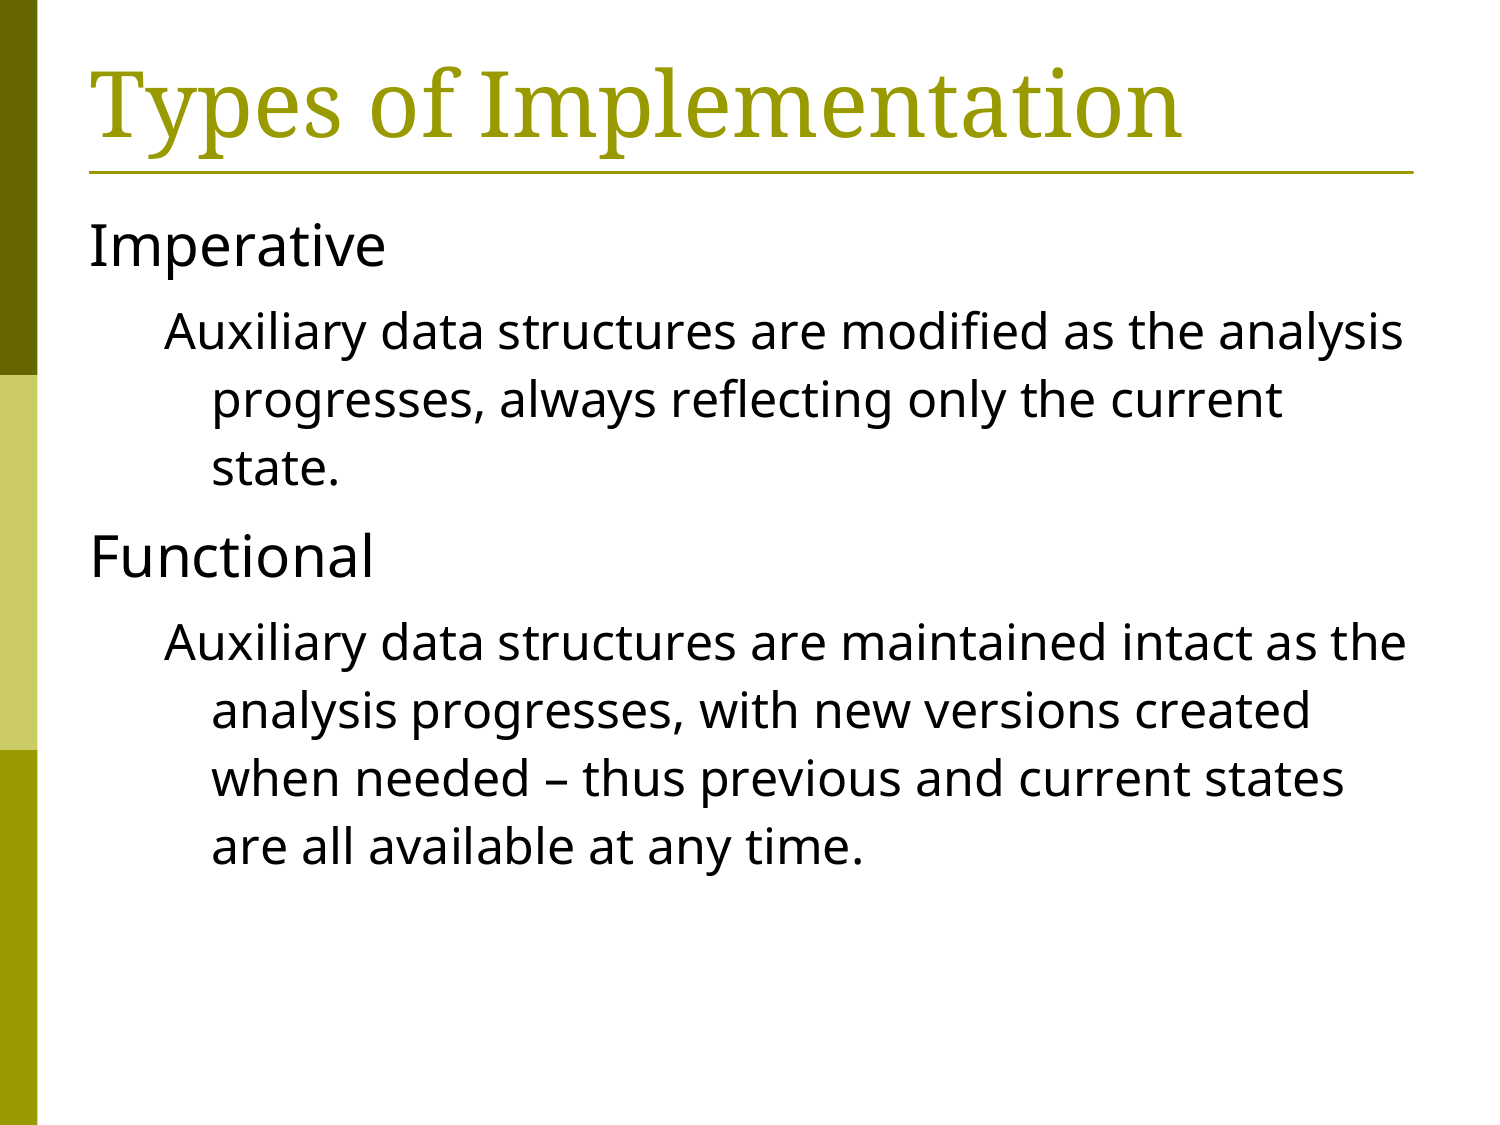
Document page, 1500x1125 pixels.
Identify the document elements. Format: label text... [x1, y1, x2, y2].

list Imperative Auxiliary data structures are modified as the analysis progresses, always reflecting only the current state. Functional Auxiliary data structures are maintained intact as the analysis progresses, with new versions created when needed – thus previous and current states are all available at any time. [75, 196, 1426, 1006]
title Types of Implementation [75, 45, 1426, 173]
